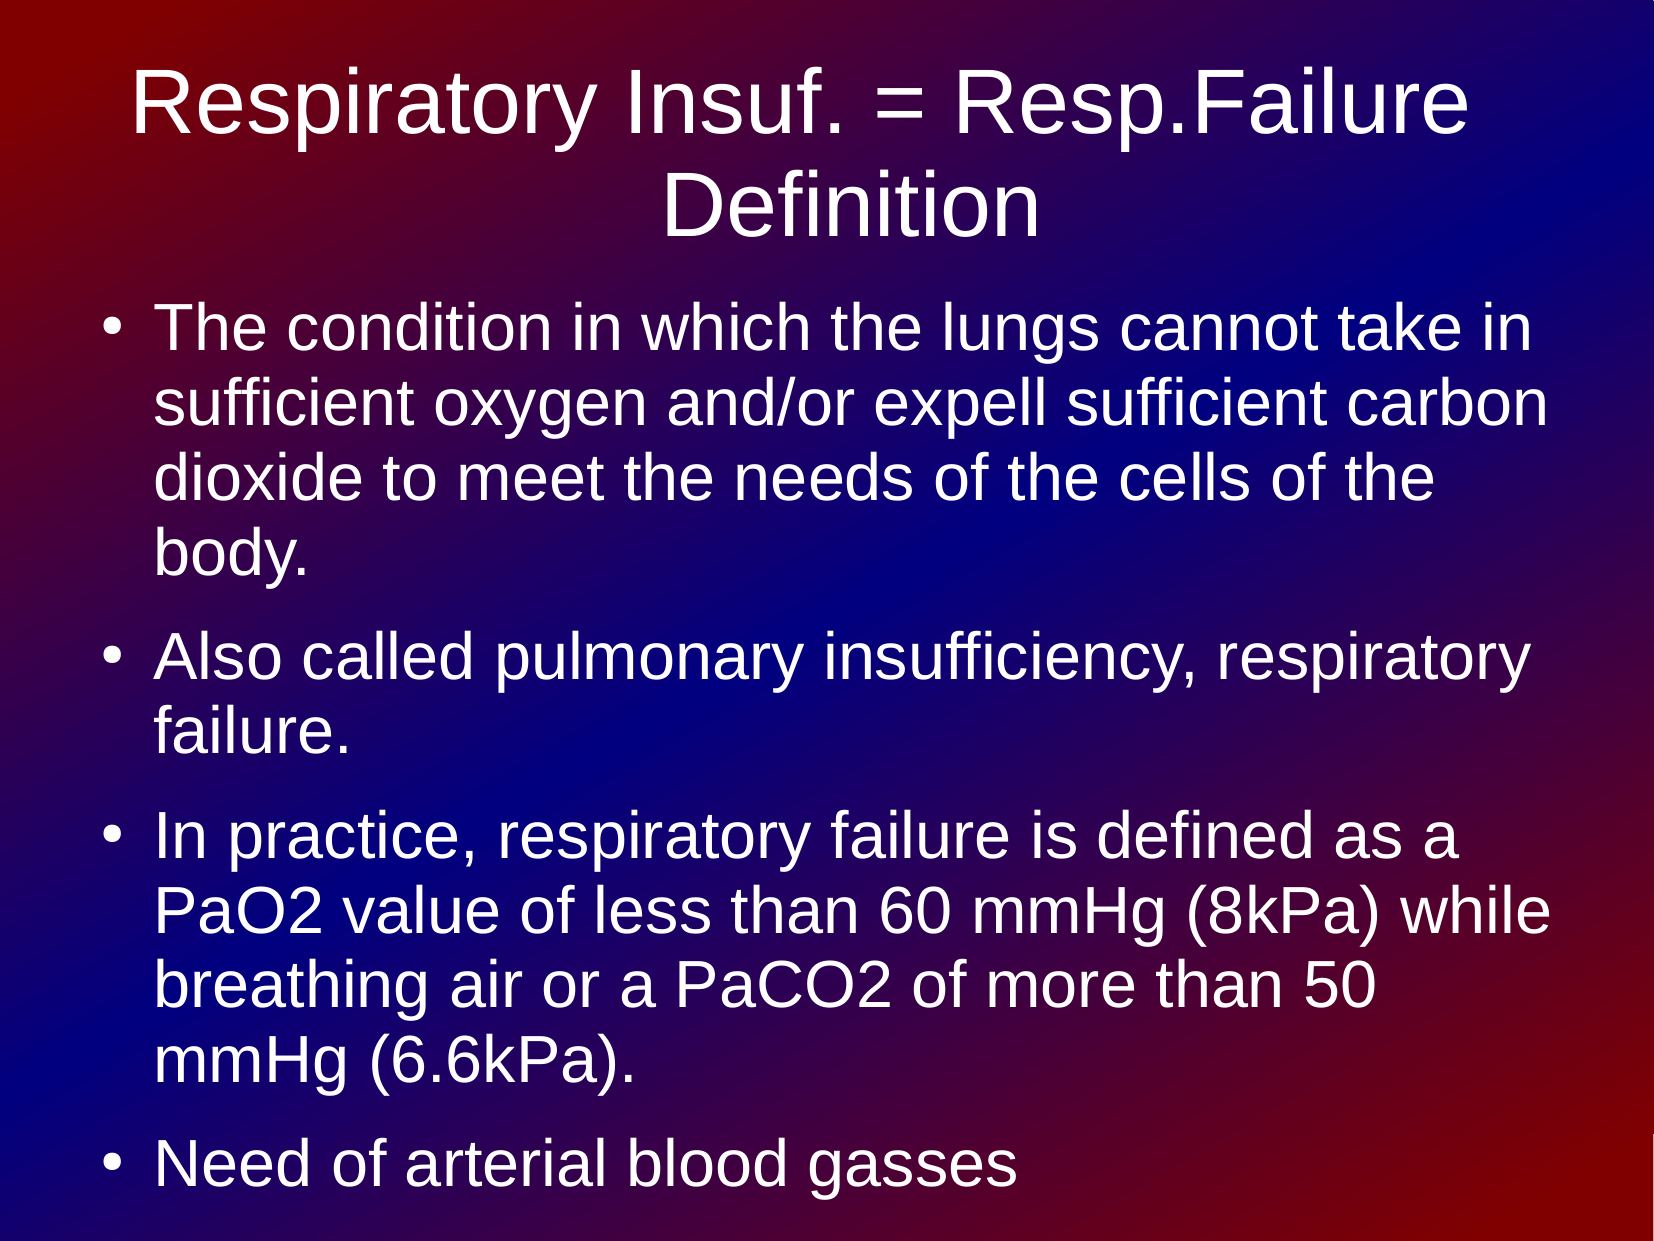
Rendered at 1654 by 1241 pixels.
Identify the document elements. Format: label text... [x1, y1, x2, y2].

title Respiratory Insuf. = Resp.Failure Definition [82, 50, 1571, 256]
list The condition in which the lungs cannot take in sufficient oxygen and/or expell sufficient carbon dioxide to meet the needs of the cells of the body. Also called pulmonary insufficiency, respiratory failure. In practice, respiratory failure is defined as a PaO2 value of less than 60 mmHg (8kPa) while breathing air or a PaCO2 of more than 50 mmHg (6.6kPa). Need of arterial blood gasses [82, 290, 1571, 1202]
